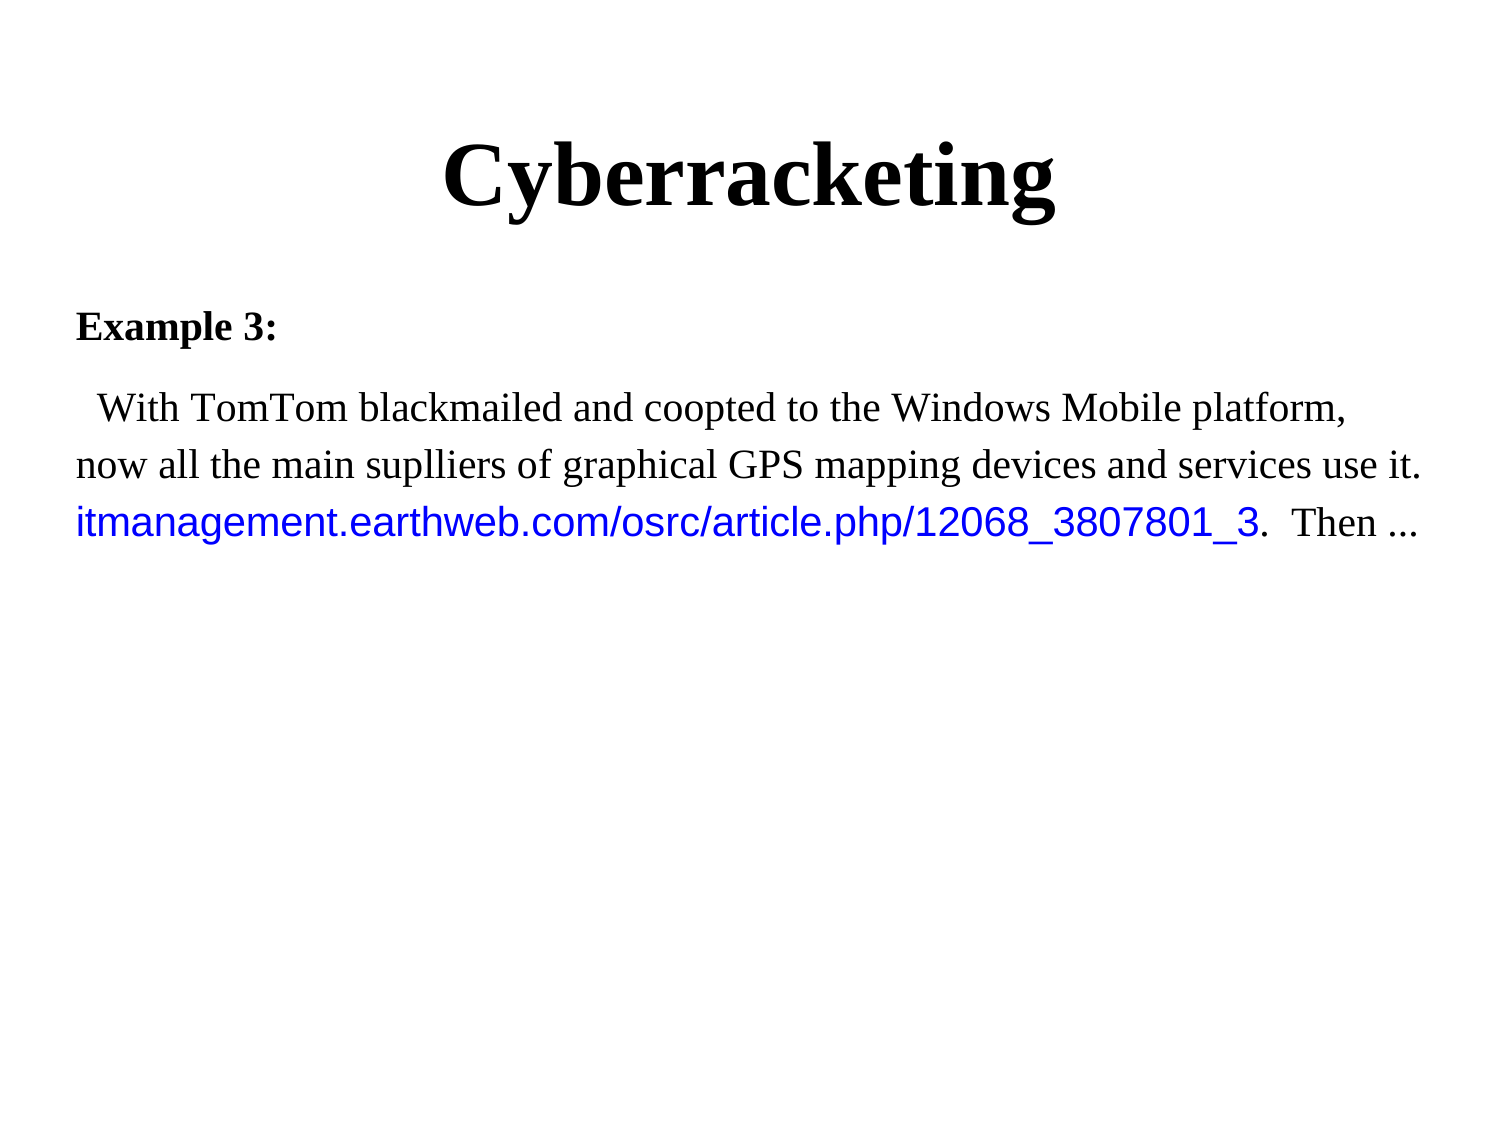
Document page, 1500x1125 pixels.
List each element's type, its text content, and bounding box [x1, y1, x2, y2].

text_box Example 3: With TomTom blackmailed and coopted to the Windows Mobile platform, now all the main suplliers of graphical GPS mapping devices and services use it. itmanagement.earthweb.com/osrc/article.php/12068_3807801_3. Then ... [75, 291, 1438, 546]
title Cyberracketing [14, 81, 1484, 269]
